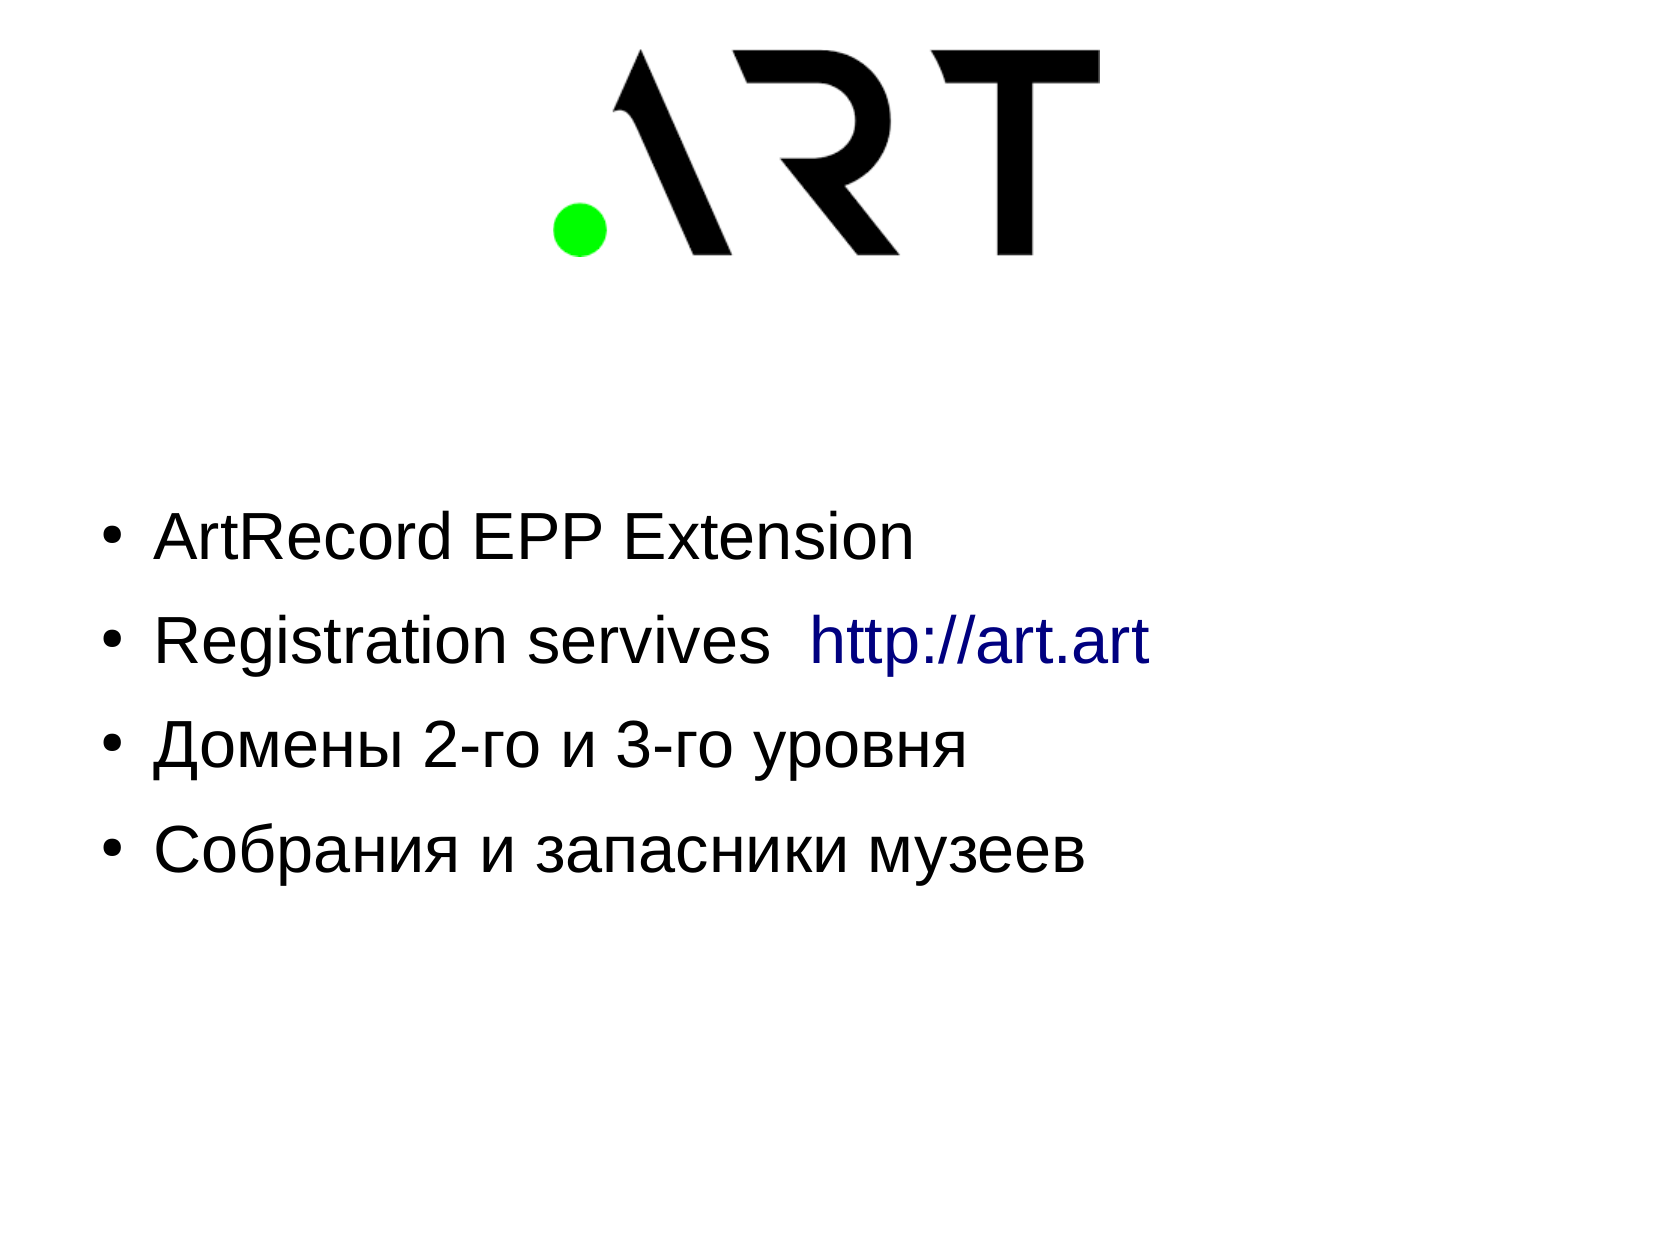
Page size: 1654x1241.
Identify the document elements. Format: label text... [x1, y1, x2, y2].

picture [553, 49, 1100, 257]
list ArtRecord EPP Extension Registration servives http://art.art Домены 2-го и 3-го уровня Собрания и запасники музеев [82, 290, 1571, 1010]
